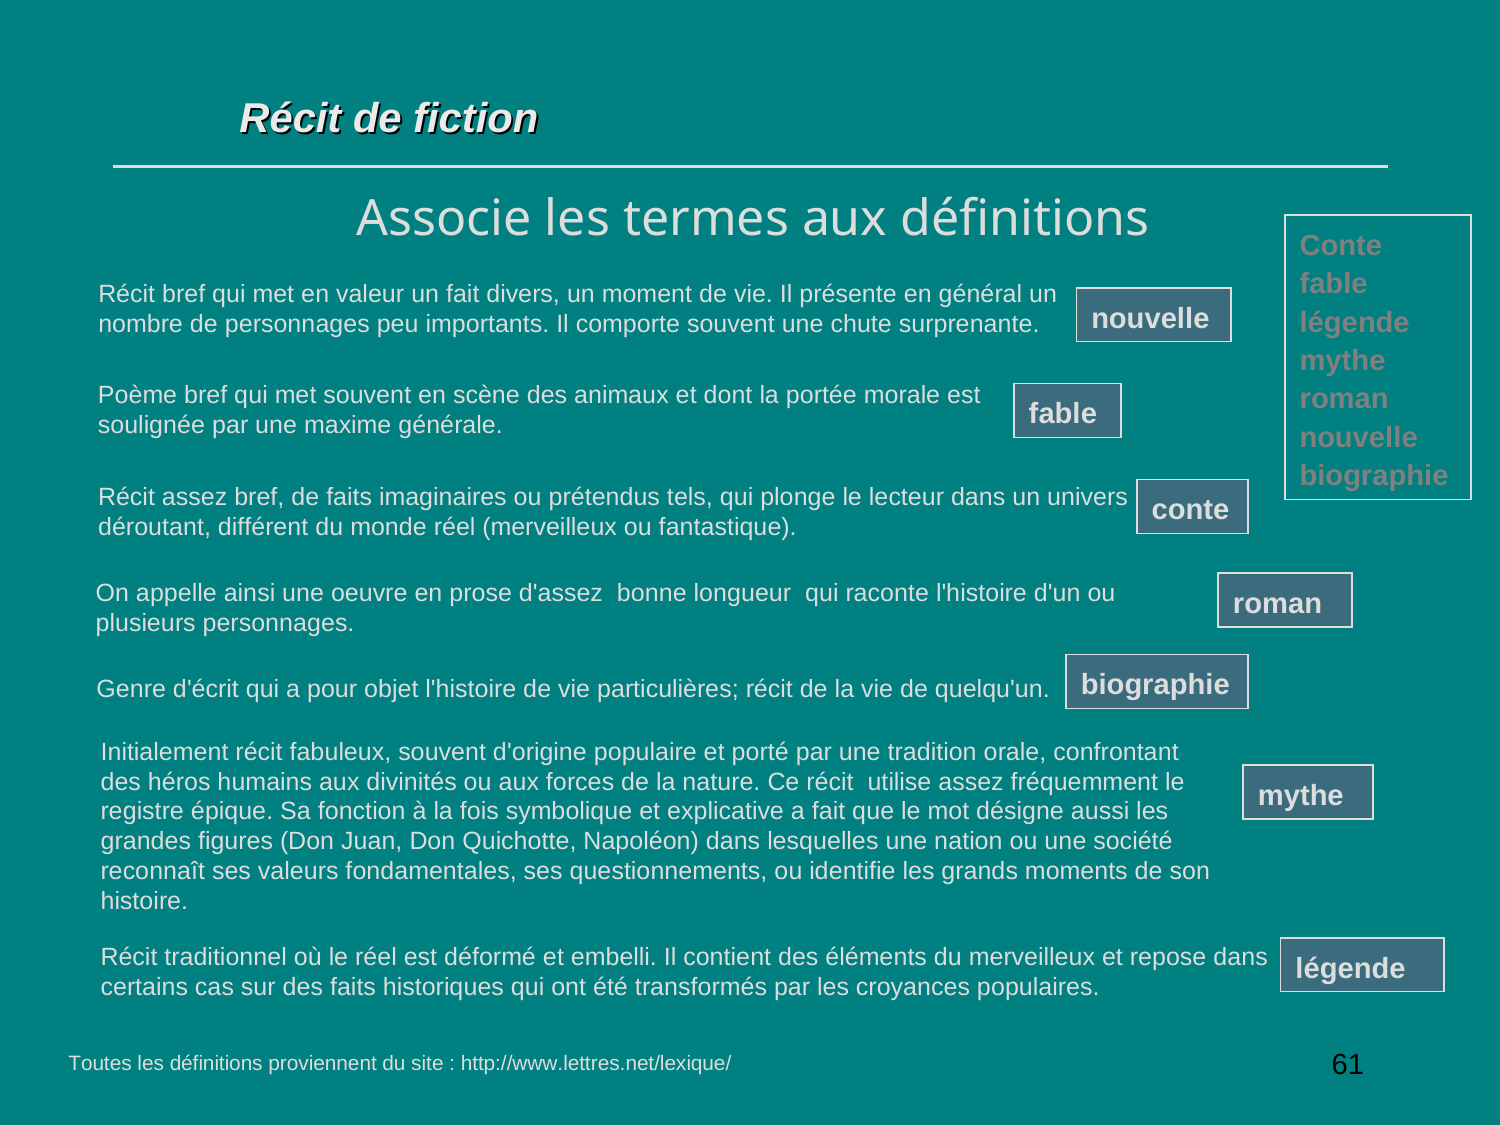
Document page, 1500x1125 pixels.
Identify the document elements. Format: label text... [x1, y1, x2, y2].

text_box mythe [1243, 764, 1373, 819]
text_box Initialement récit fabuleux, souvent d'origine populaire et porté par une tradition orale, confrontant des héros humains aux divinités ou aux forces de la nature. Ce récit utilise assez fréquemment le registre épique. Sa fonction à la fois symbolique et explicative a fait que le mot désigne aussi les grandes figures (Don Juan, Don Quichotte, Napoléon) dans lesquelles une nation ou une société reconnaît ses valeurs fondamentales, ses questionnements, ou identifie les grands moments de son histoire. [85, 727, 1243, 923]
text_box Récit de fiction [224, 83, 554, 150]
text_box roman [1230, 573, 1353, 628]
text_box On appelle ainsi une oeuvre en prose d'assez bonne longueur qui raconte l'histoire d'un ou plusieurs personnages. [80, 568, 1230, 645]
text_box Récit assez bref, de faits imaginaires ou prétendus tels, qui plonge le lecteur dans un univers déroutant, différent du monde réel (merveilleux ou fantastique). [83, 472, 1257, 548]
text_box Conte fable légende mythe roman nouvelle biographie [1284, 214, 1471, 500]
text_box fable [1055, 383, 1121, 438]
text_box Poème bref qui met souvent en scène des animaux et dont la portée morale est soulignée par une maxime générale. [83, 371, 1055, 447]
text_box biographie [1066, 654, 1248, 709]
text_box légende [1313, 937, 1444, 992]
text_box Récit traditionnel où le réel est déformé et embelli. Il contient des éléments du merveilleux et repose dans certains cas sur des faits historiques qui ont été transformés par les croyances populaires. [85, 932, 1313, 1008]
text_box Récit bref qui met en valeur un fait divers, un moment de vie. Il présente en général un nombre de personnages peu importants. Il comporte souvent une chute surprenante. [83, 270, 1144, 346]
text_box nouvelle [1144, 287, 1232, 342]
text_box Associe les termes aux définitions [231, 199, 1276, 251]
text_box Toutes les définitions proviennent du site : http://www.lettres.net/lexique/ [53, 1041, 769, 1082]
text_box Genre d'écrit qui a pour objet l'histoire de vie particulières; récit de la vie de quelqu'un. [81, 664, 1220, 711]
